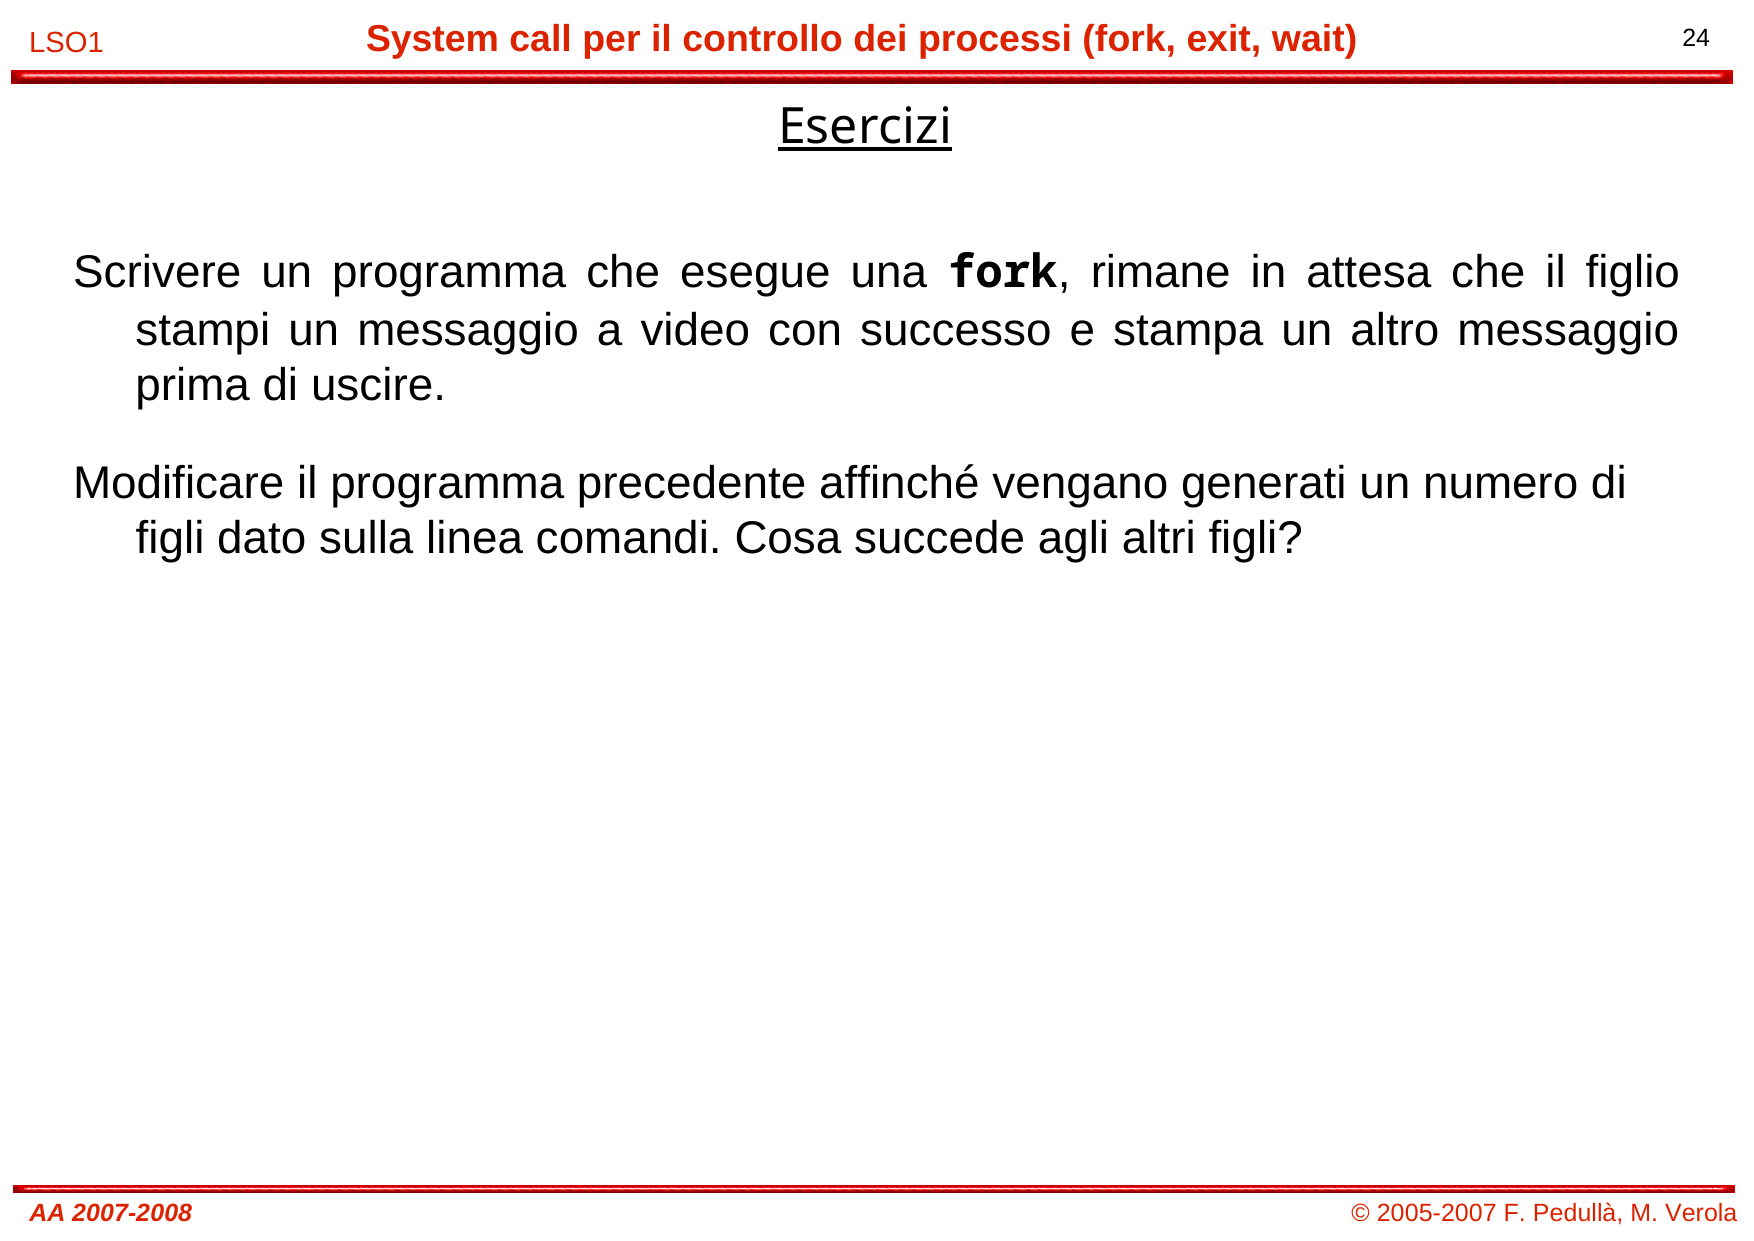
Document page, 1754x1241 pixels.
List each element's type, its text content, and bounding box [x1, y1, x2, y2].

list Scrivere un programma che esegue una fork, rimane in attesa che il figlio stampi un messaggio a video con successo e stampa un altro messaggio prima di uscire. Modificare il programma precedente affinché vengano generati un numero di figli dato sulla linea comandi. Cosa succede agli altri figli? [58, 230, 1696, 914]
picture [11, 70, 1733, 84]
title Esercizi [329, 78, 1401, 174]
picture [13, 1185, 1735, 1193]
